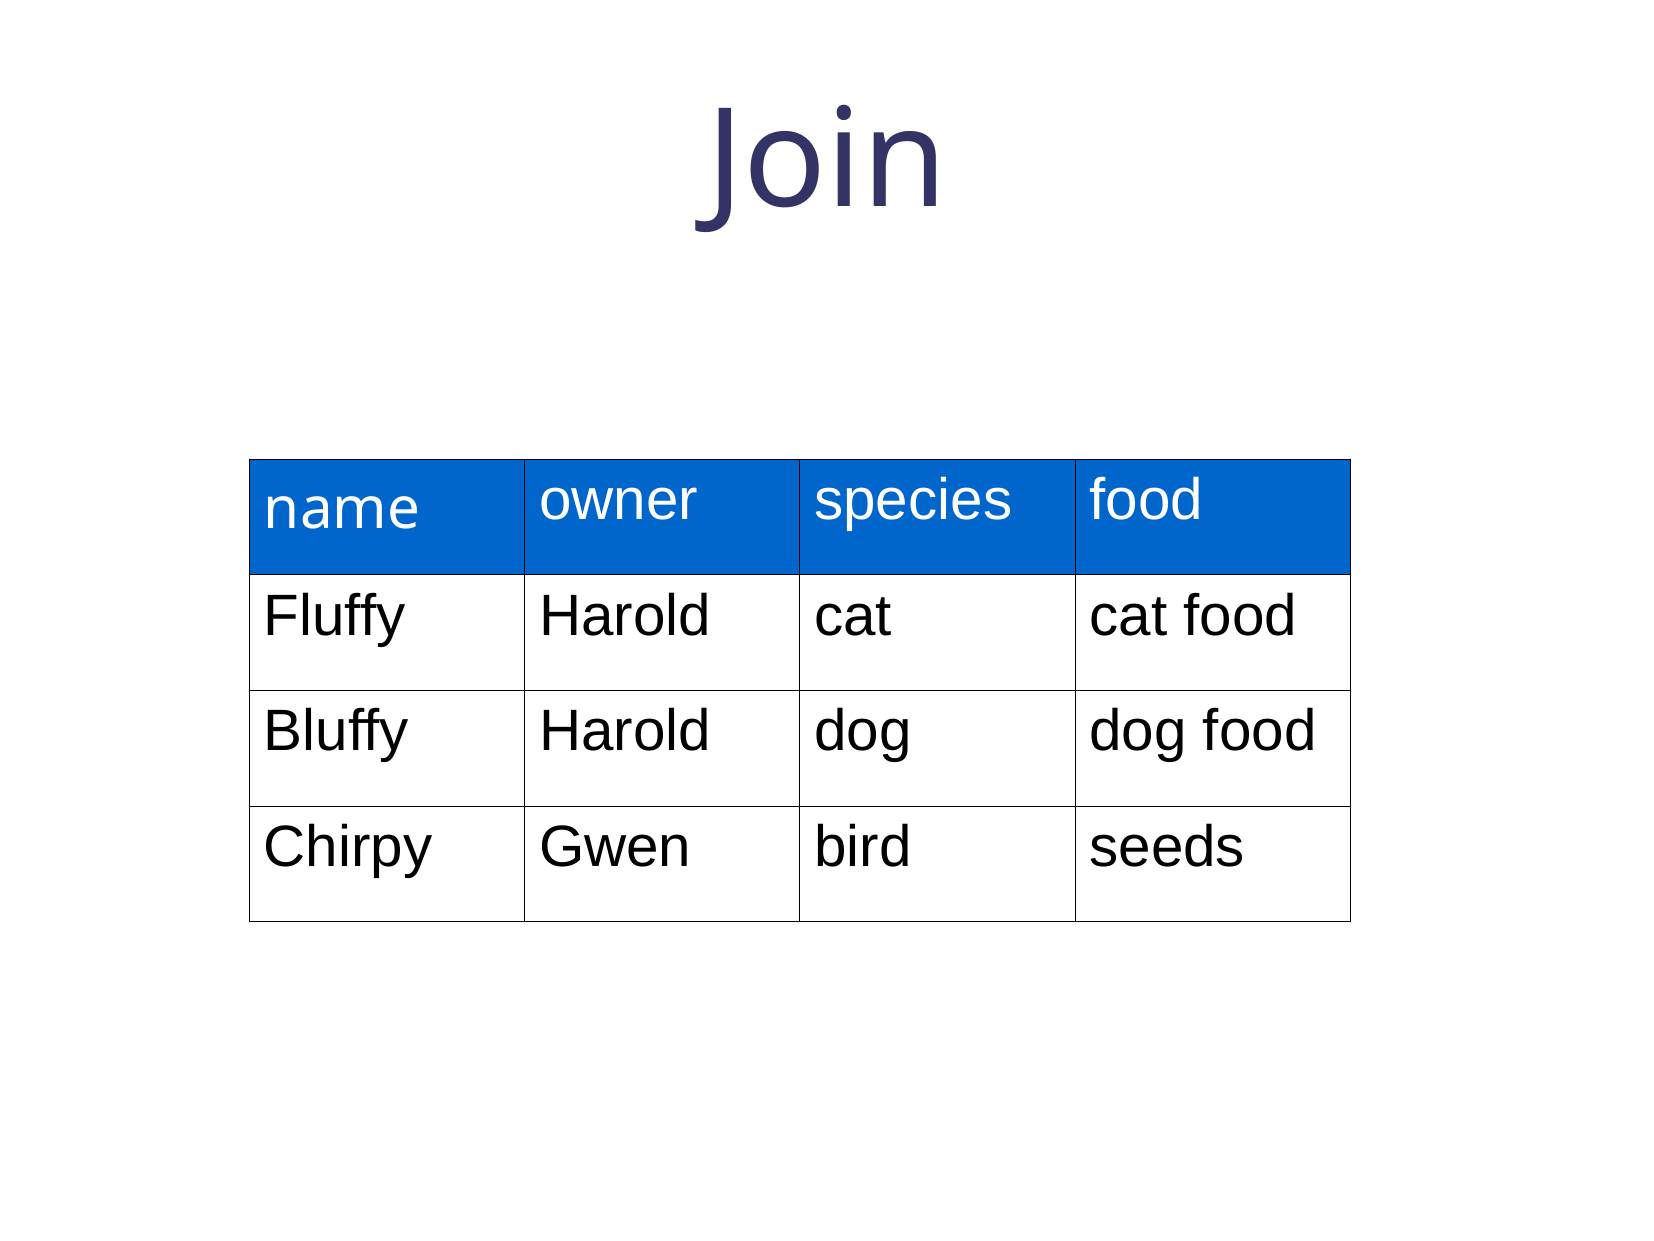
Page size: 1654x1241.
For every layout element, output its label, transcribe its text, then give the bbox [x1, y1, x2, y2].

table_cell bird [800, 807, 1075, 921]
table_header species [800, 460, 1075, 574]
table_header name [250, 460, 524, 574]
table_header food [1076, 460, 1350, 574]
table_cell dog food [1076, 691, 1350, 806]
table_header owner [525, 460, 799, 574]
table_cell Harold [525, 575, 799, 690]
table_cell Fluffy [250, 575, 524, 690]
table_cell Harold [525, 691, 799, 806]
table_cell cat [800, 575, 1075, 690]
table_cell cat food [1076, 575, 1350, 690]
table_cell Chirpy [250, 807, 524, 921]
table_cell Gwen [525, 807, 799, 921]
title Join [82, 49, 1571, 257]
table_cell seeds [1076, 807, 1350, 921]
table_cell Bluffy [250, 691, 524, 806]
table_cell dog [800, 691, 1075, 806]
